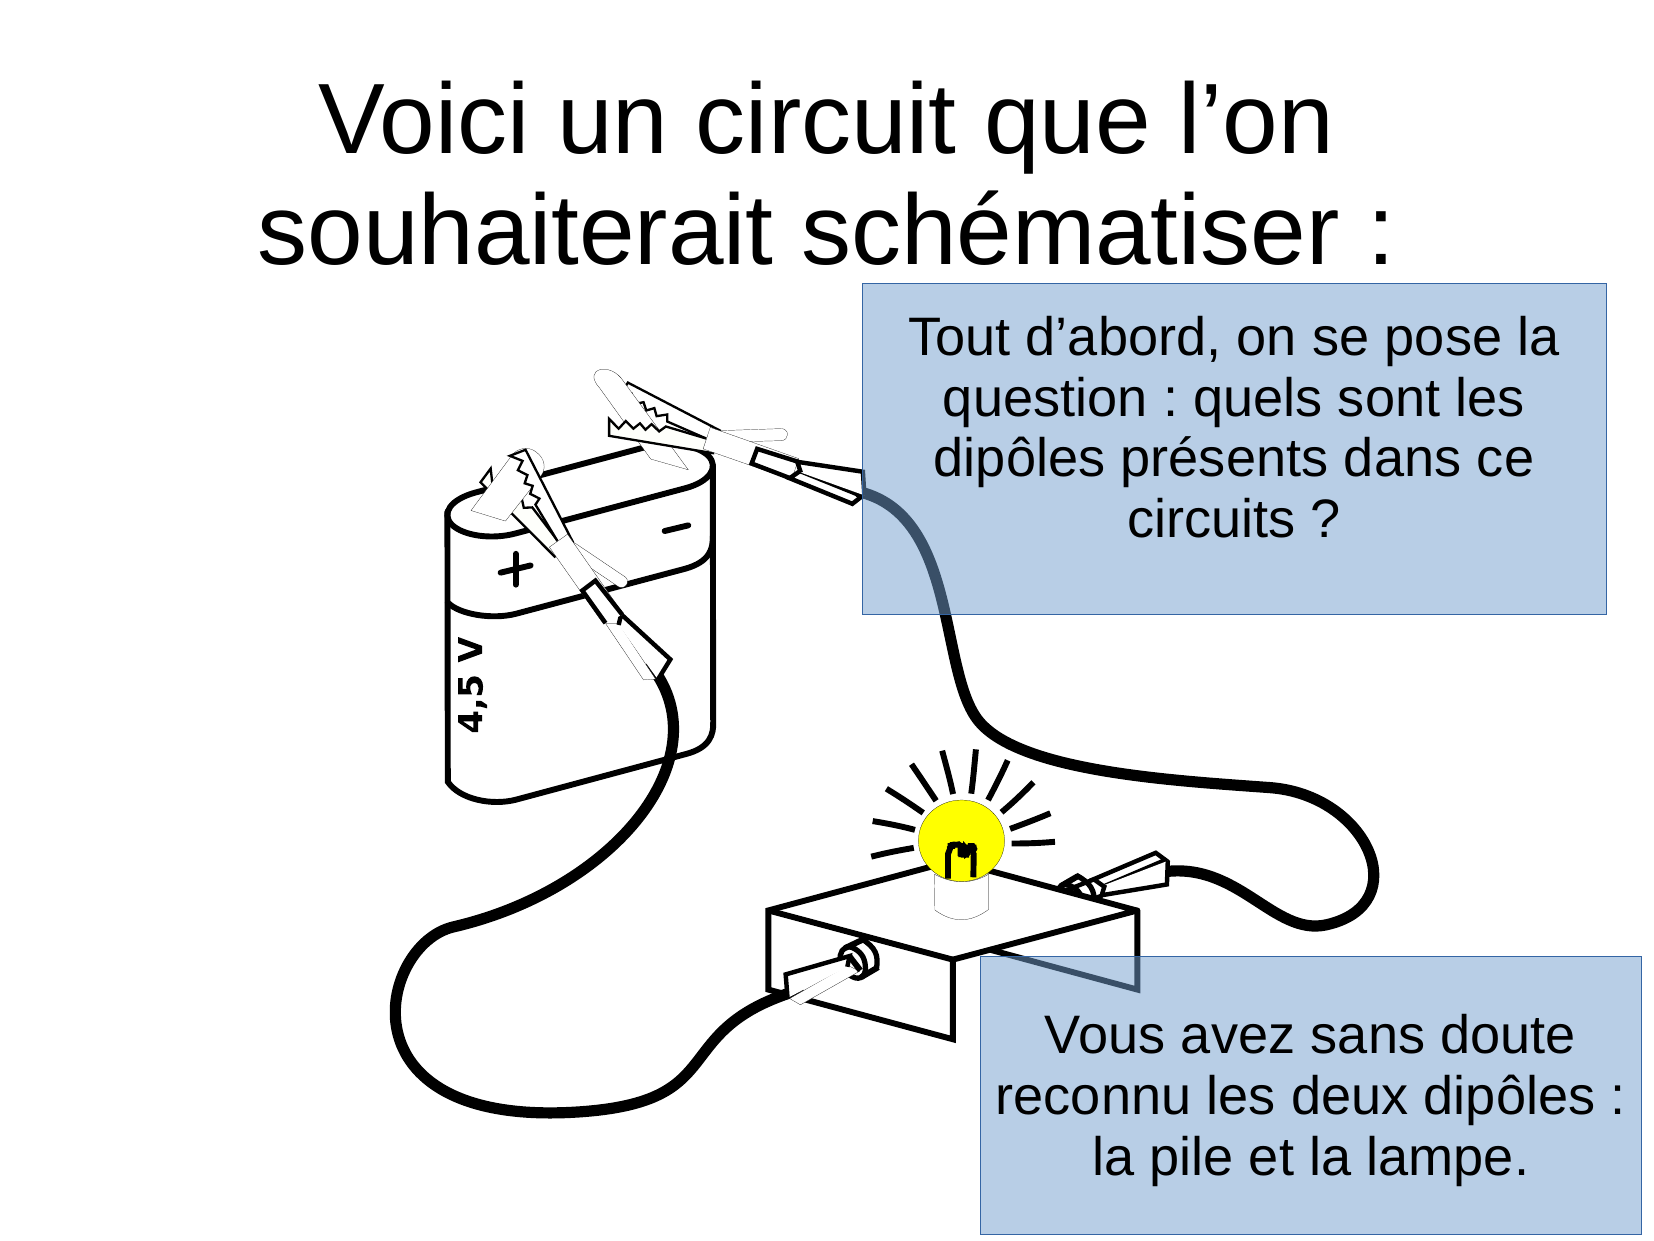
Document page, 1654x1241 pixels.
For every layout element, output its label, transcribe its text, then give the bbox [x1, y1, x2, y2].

picture [389, 1010, 980, 1127]
text_box Vous avez sans doute reconnu les deux dipôles : la pile et la lampe. [980, 956, 1642, 1235]
text_box Tout d’abord, on se pose la question : quels sont les dipôles présents dans ce circuits ? [862, 283, 1607, 615]
subtitle Voici un circuit que l’on souhaiterait schématiser : [82, 49, 1571, 1010]
